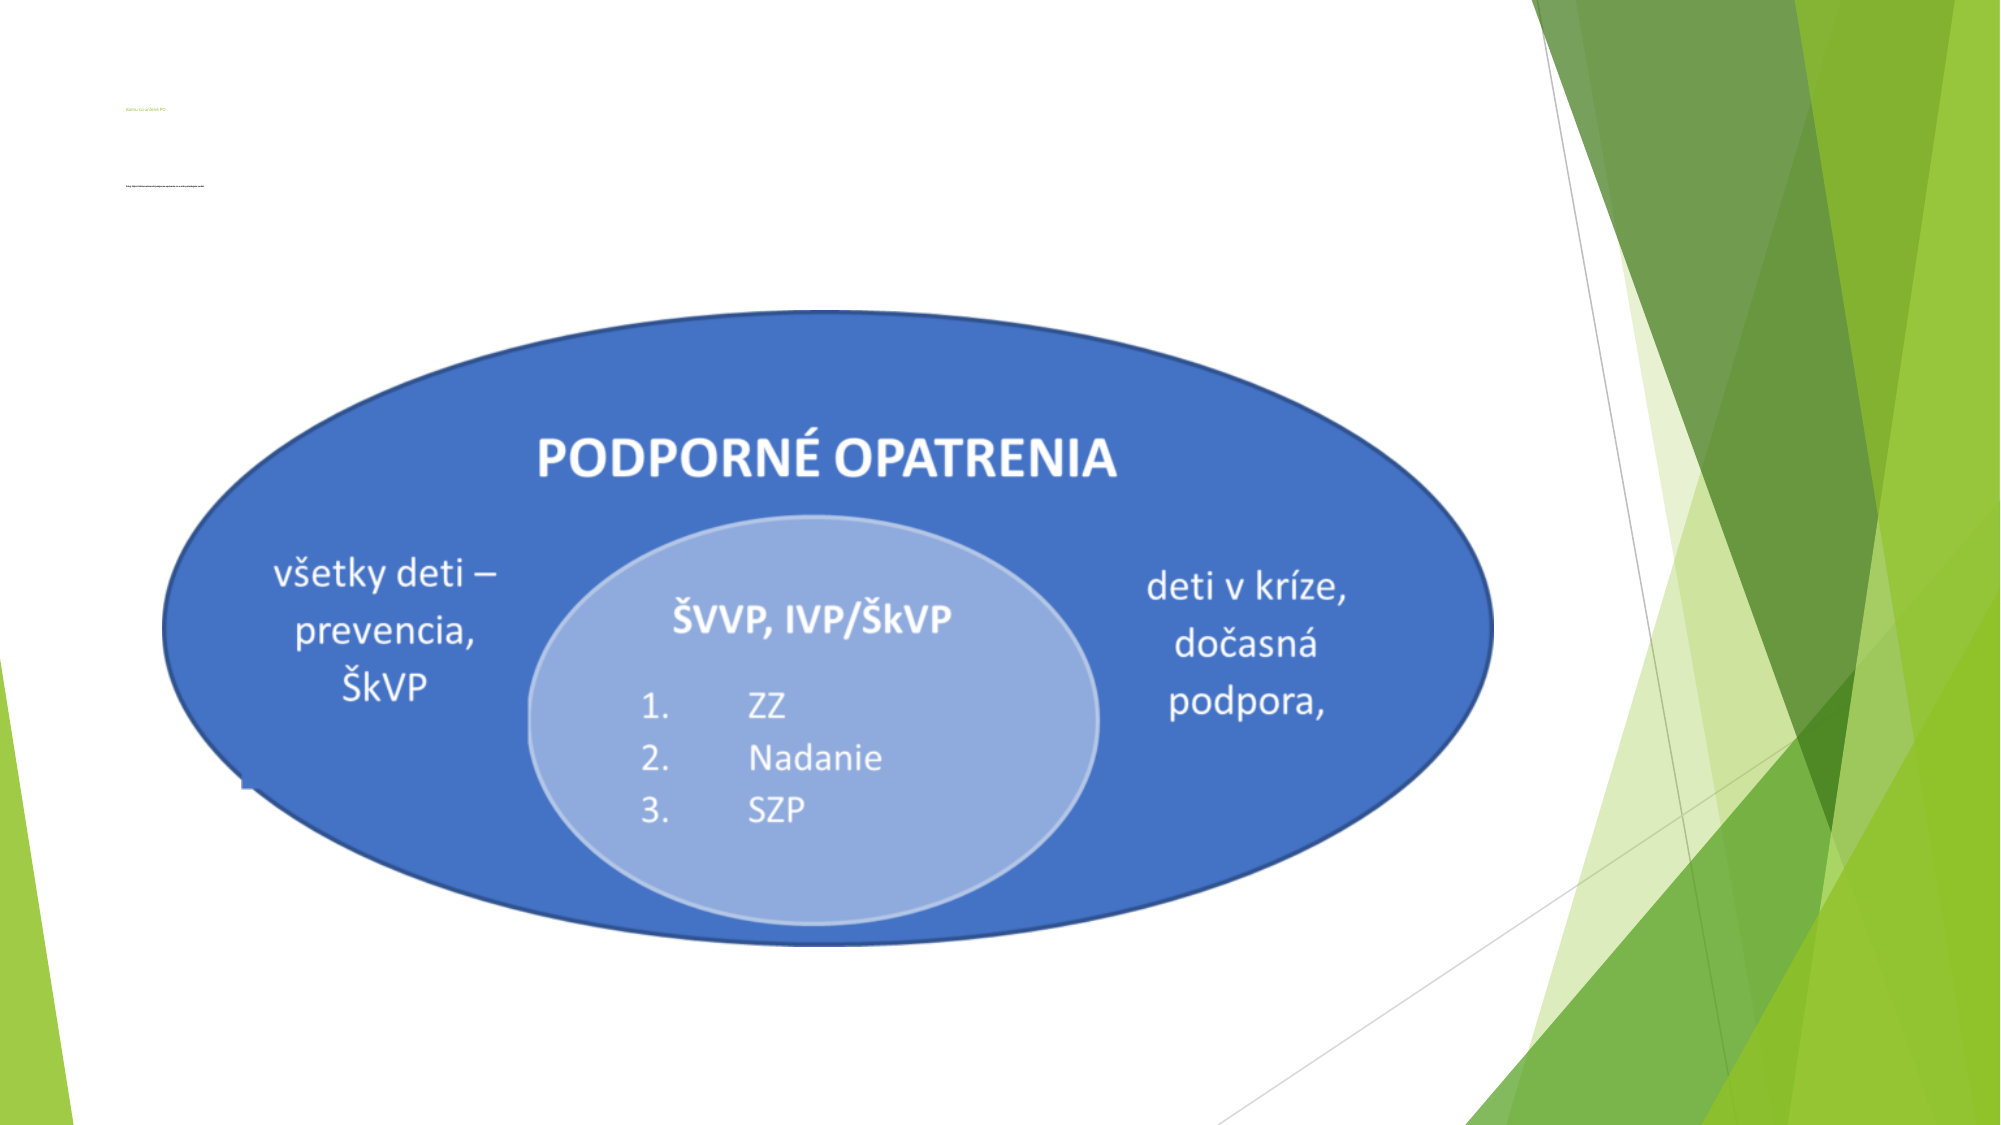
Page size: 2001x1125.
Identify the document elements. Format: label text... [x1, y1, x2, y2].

picture [162, 310, 1494, 947]
title Komu sú určené PO Zdroj: https://inklucentrum.sk/podporne-opatrenia-co-o-nich-potrebujete-vediet [111, 99, 1522, 199]
